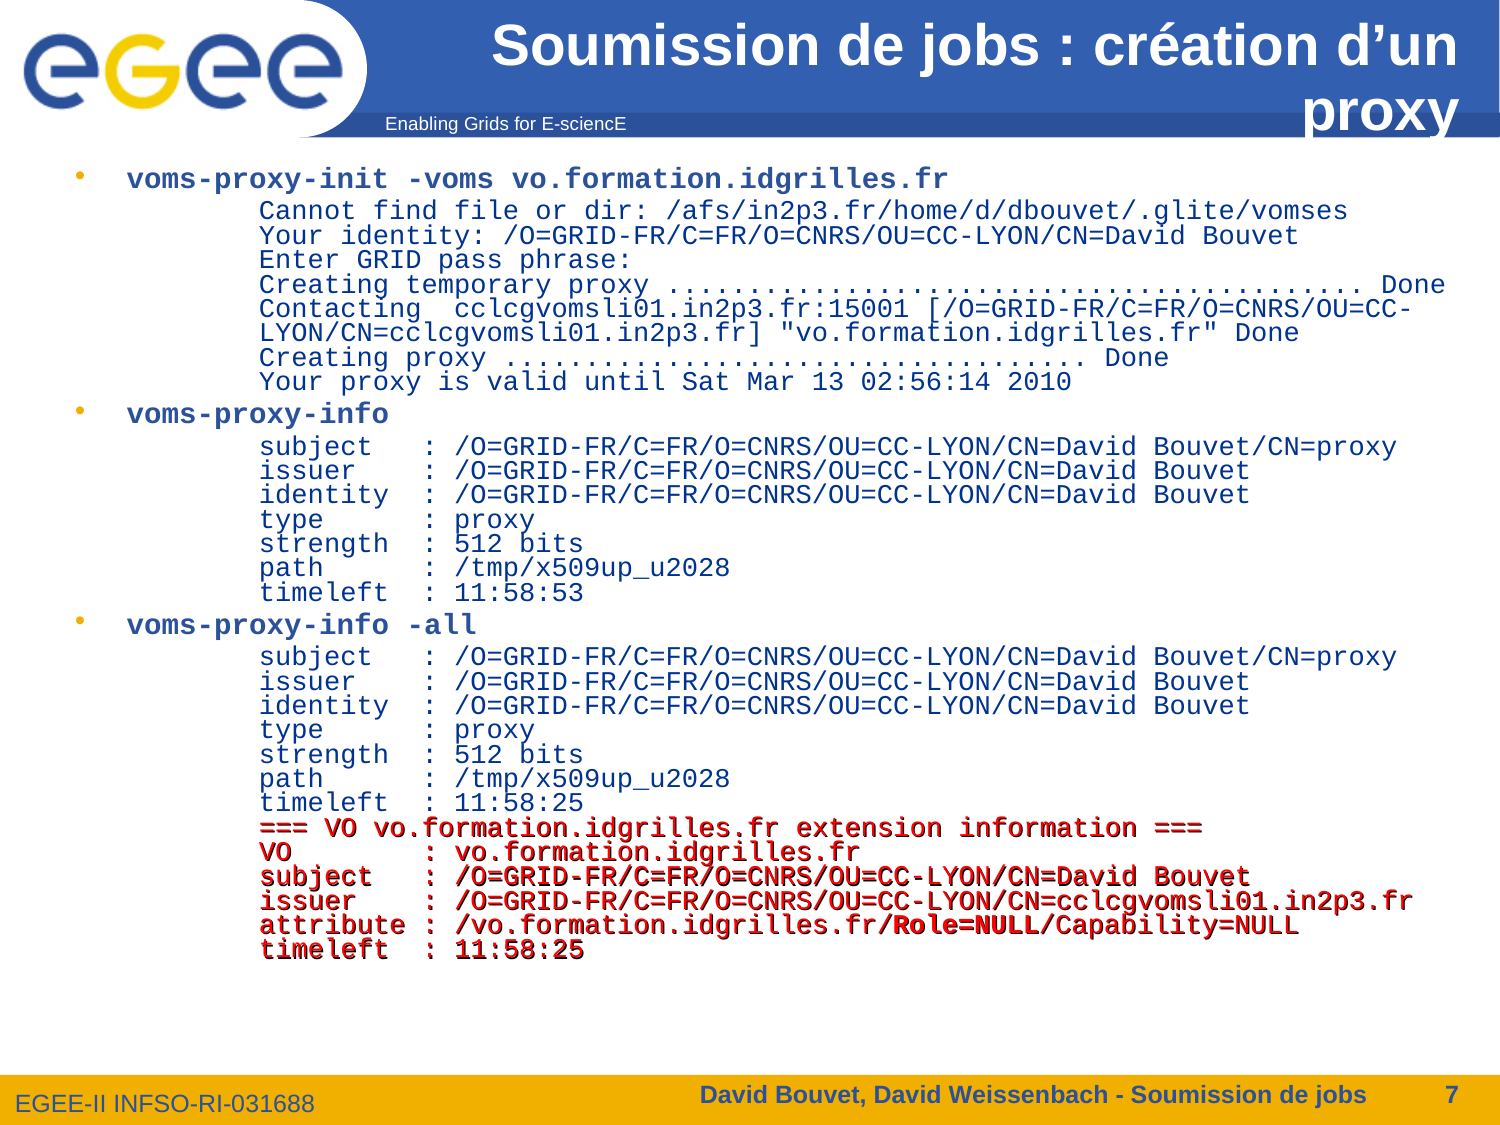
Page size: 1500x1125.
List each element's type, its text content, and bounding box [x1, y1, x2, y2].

picture [18, 30, 349, 112]
list voms-proxy-init -voms vo.formation.idgrilles.fr Cannot find file or dir: /afs/in2p3.fr/home/d/dbouvet/.glite/vomses Your identity: /O=GRID-FR/C=FR/O=CNRS/OU=CC-LYON/CN=David Bouvet Enter GRID pass phrase: Creating temporary proxy ........................................... Done Contacting cclcgvomsli01.in2p3.fr:15001 [/O=GRID-FR/C=FR/O=CNRS/OU=CC-LYON/CN=cclcgvomsli01.in2p3.fr] "vo.formation.idgrilles.fr" Done Creating proxy .................................... Done Your proxy is valid until Sat Mar 13 02:56:14 2010 voms-proxy-info subject : /O=GRID-FR/C=FR/O=CNRS/OU=CC-LYON/CN=David Bouvet/CN=proxy issuer : /O=GRID-FR/C=FR/O=CNRS/OU=CC-LYON/CN=David Bouvet identity : /O=GRID-FR/C=FR/O=CNRS/OU=CC-LYON/CN=David Bouvet type : proxy strength : 512 bits path : /tmp/x509up_u2028 timeleft : 11:58:53 voms-proxy-info -all subject : /O=GRID-FR/C=FR/O=CNRS/OU=CC-LYON/CN=David Bouvet/CN=proxy issuer : /O=GRID-FR/C=FR/O=CNRS/OU=CC-LYON/CN=David Bouvet identity : /O=GRID-FR/C=FR/O=CNRS/OU=CC-LYON/CN=David Bouvet type : proxy strength : 512 bits path : /tmp/x509up_u2028 timeleft : 11:58:25 === VO vo.formation.idgrilles.fr extension information === VO : vo.formation.idgrilles.fr subject : /O=GRID-FR/C=FR/O=CNRS/OU=CC-LYON/CN=David Bouvet issuer : /O=GRID-FR/C=FR/O=CNRS/OU=CC-LYON/CN=cclcgvomsli01.in2p3.fr attribute : /vo.formation.idgrilles.fr/Role=NULL/Capability=NULL timeleft : 11:58:25 [56, 159, 1466, 1051]
title Soumission de jobs : création d’un proxy [369, 0, 1475, 156]
